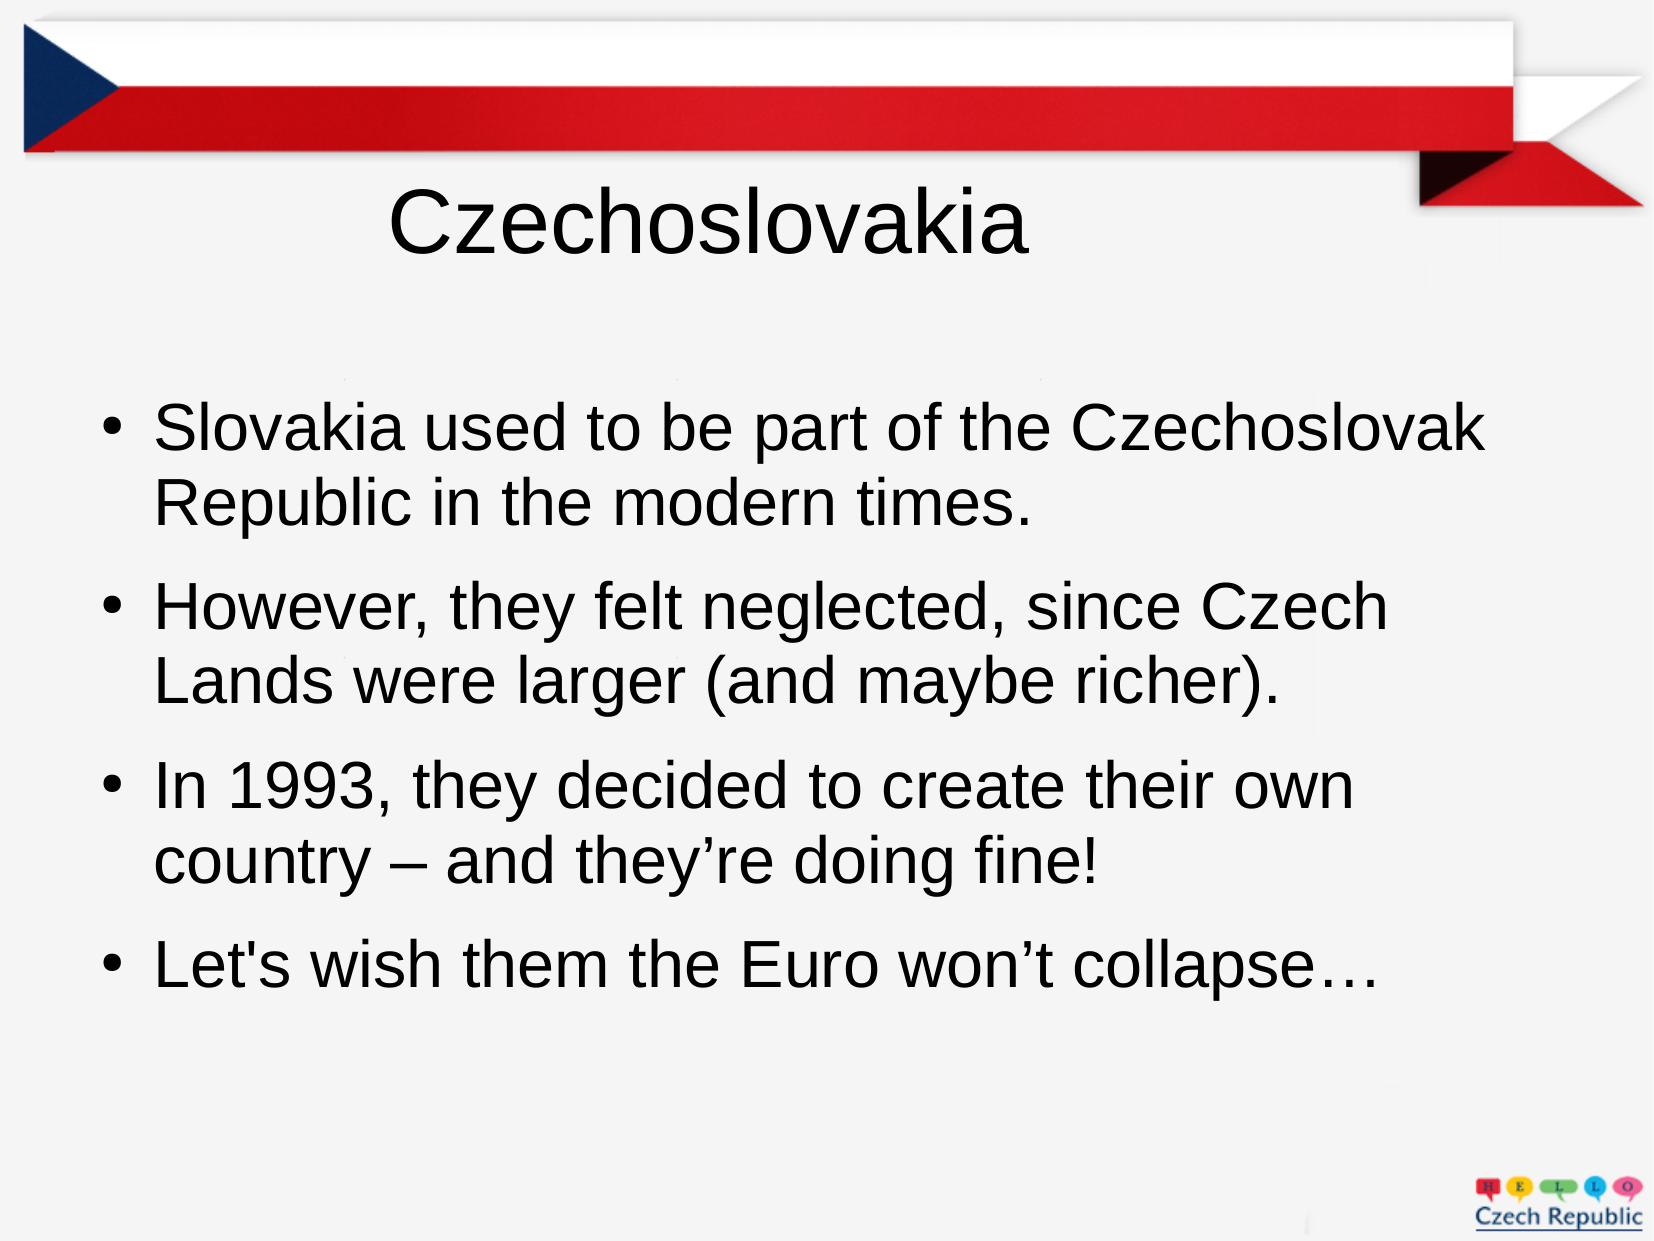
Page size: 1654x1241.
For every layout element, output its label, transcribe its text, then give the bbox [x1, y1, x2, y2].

title Czechoslovakia [0, 118, 1453, 326]
picture [0, 0, 1654, 1241]
list Slovakia used to be part of the Czechoslovak Republic in the modern times. However, they felt neglected, since Czech Lands were larger (and maybe richer). In 1993, they decided to create their own country – and they’re doing fine! Let's wish them the Euro won’t collapse… [82, 389, 1538, 1109]
